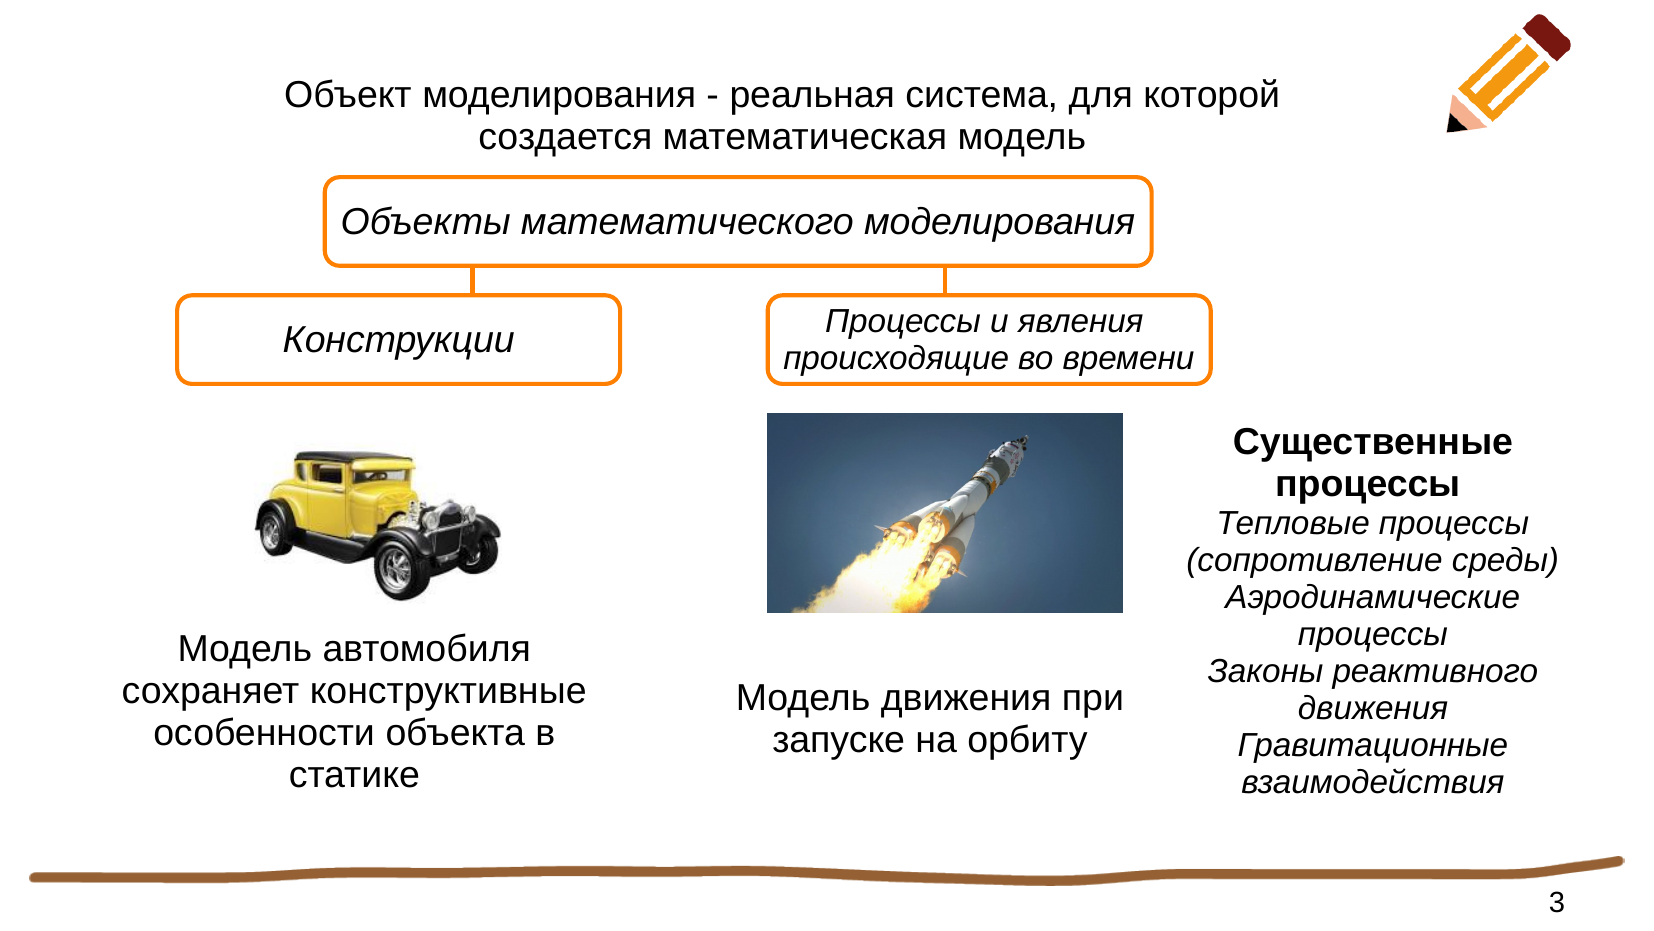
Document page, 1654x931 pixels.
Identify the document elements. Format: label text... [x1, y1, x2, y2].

picture [29, 856, 1151, 886]
text_box Существенные процессы Тепловые процессы (сопротивление среды) Аэродинамические процессы Законы реактивного движения Гравитационные взаимодействия [1151, 413, 1595, 891]
text_box Объект моделирования - реальная система, для которой создается математическая модель [206, 65, 1359, 207]
picture [767, 413, 1123, 613]
text_box Модель движения при запуске на орбиту [679, 668, 1151, 768]
picture [1446, 14, 1571, 133]
text_box Объекты математического моделирования [324, 207, 1152, 266]
text_box Модель автомобиля сохраняет конструктивные особенности объекта в статике [88, 620, 621, 845]
picture [1595, 856, 1625, 886]
text_box Процессы и явления происходящие во времени [767, 295, 1211, 384]
picture [254, 402, 502, 620]
text_box Конструкции [177, 295, 621, 384]
